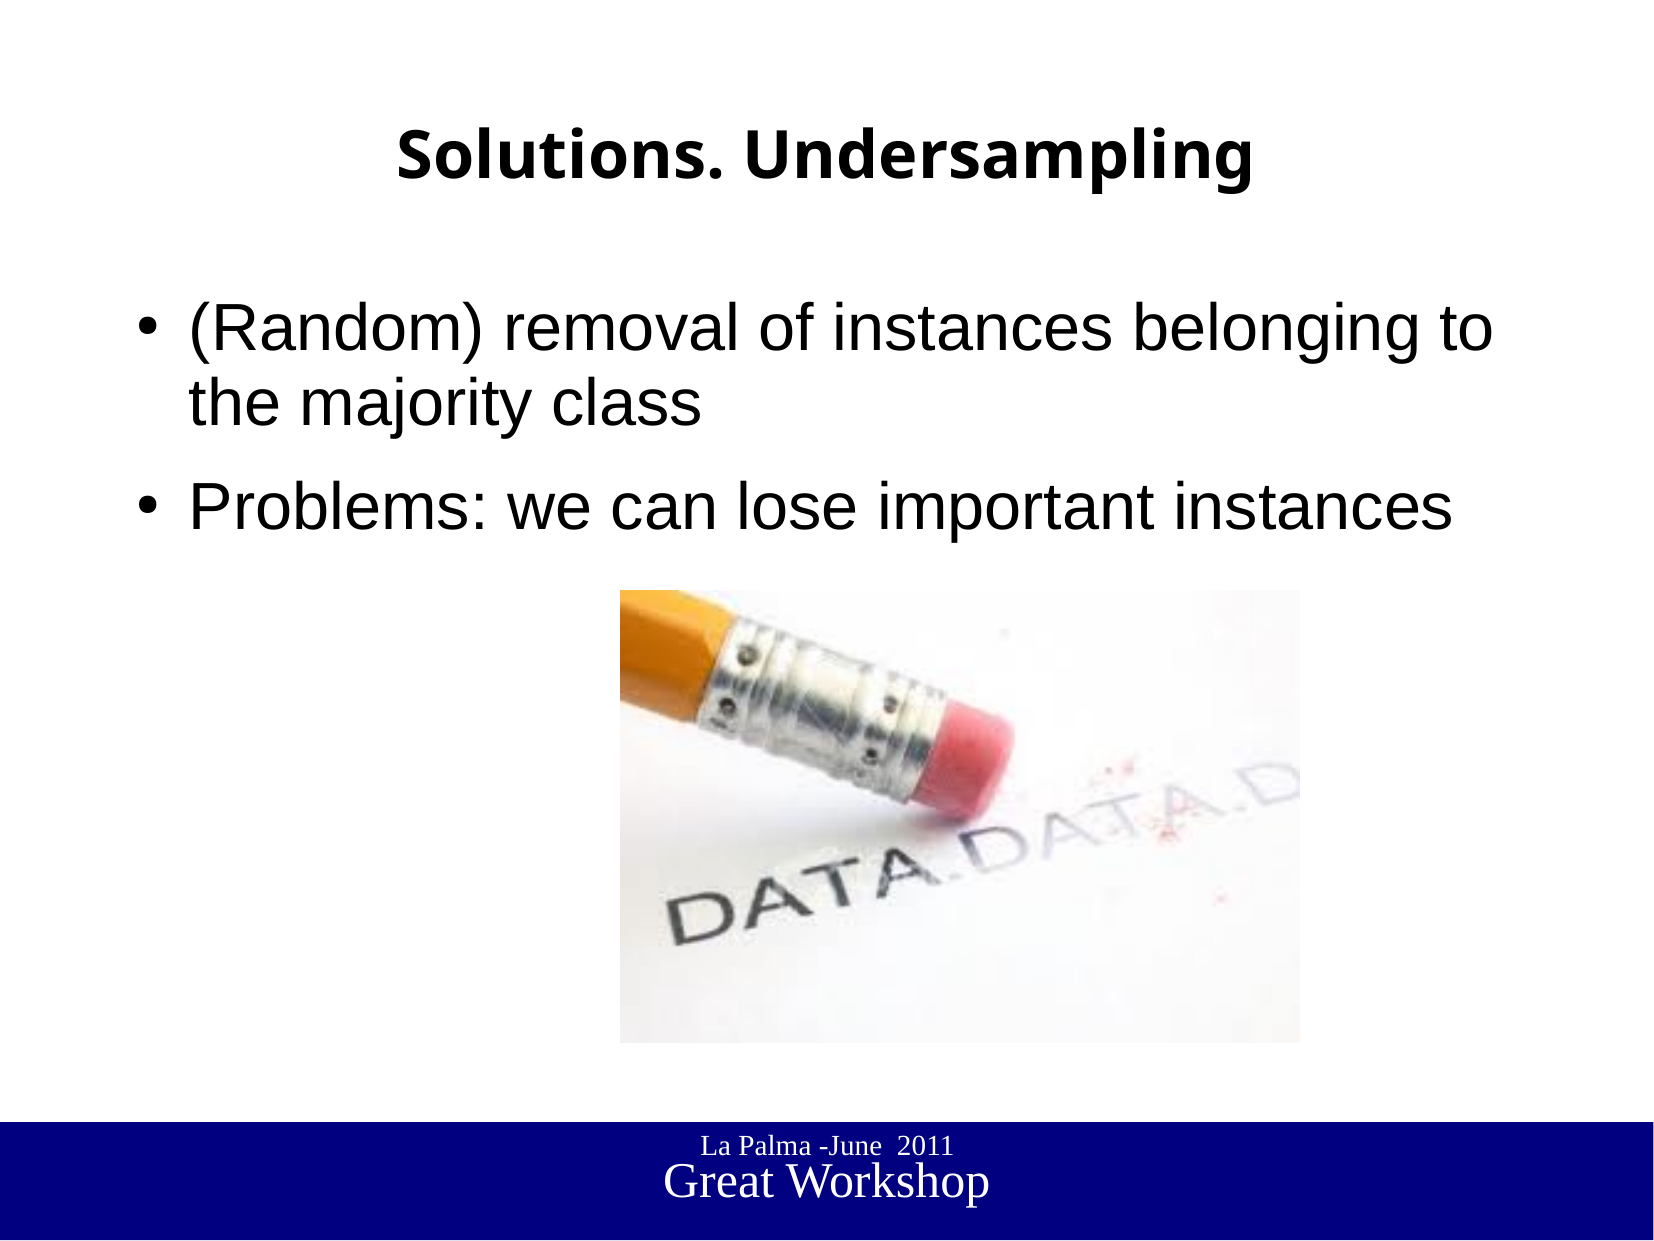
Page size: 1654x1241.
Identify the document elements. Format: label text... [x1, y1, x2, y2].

title Solutions. Undersampling [82, 56, 1571, 250]
picture [620, 590, 1300, 1043]
list (Random) removal of instances belonging to the majority class Problems: we can lose important instances [118, 290, 1572, 1094]
